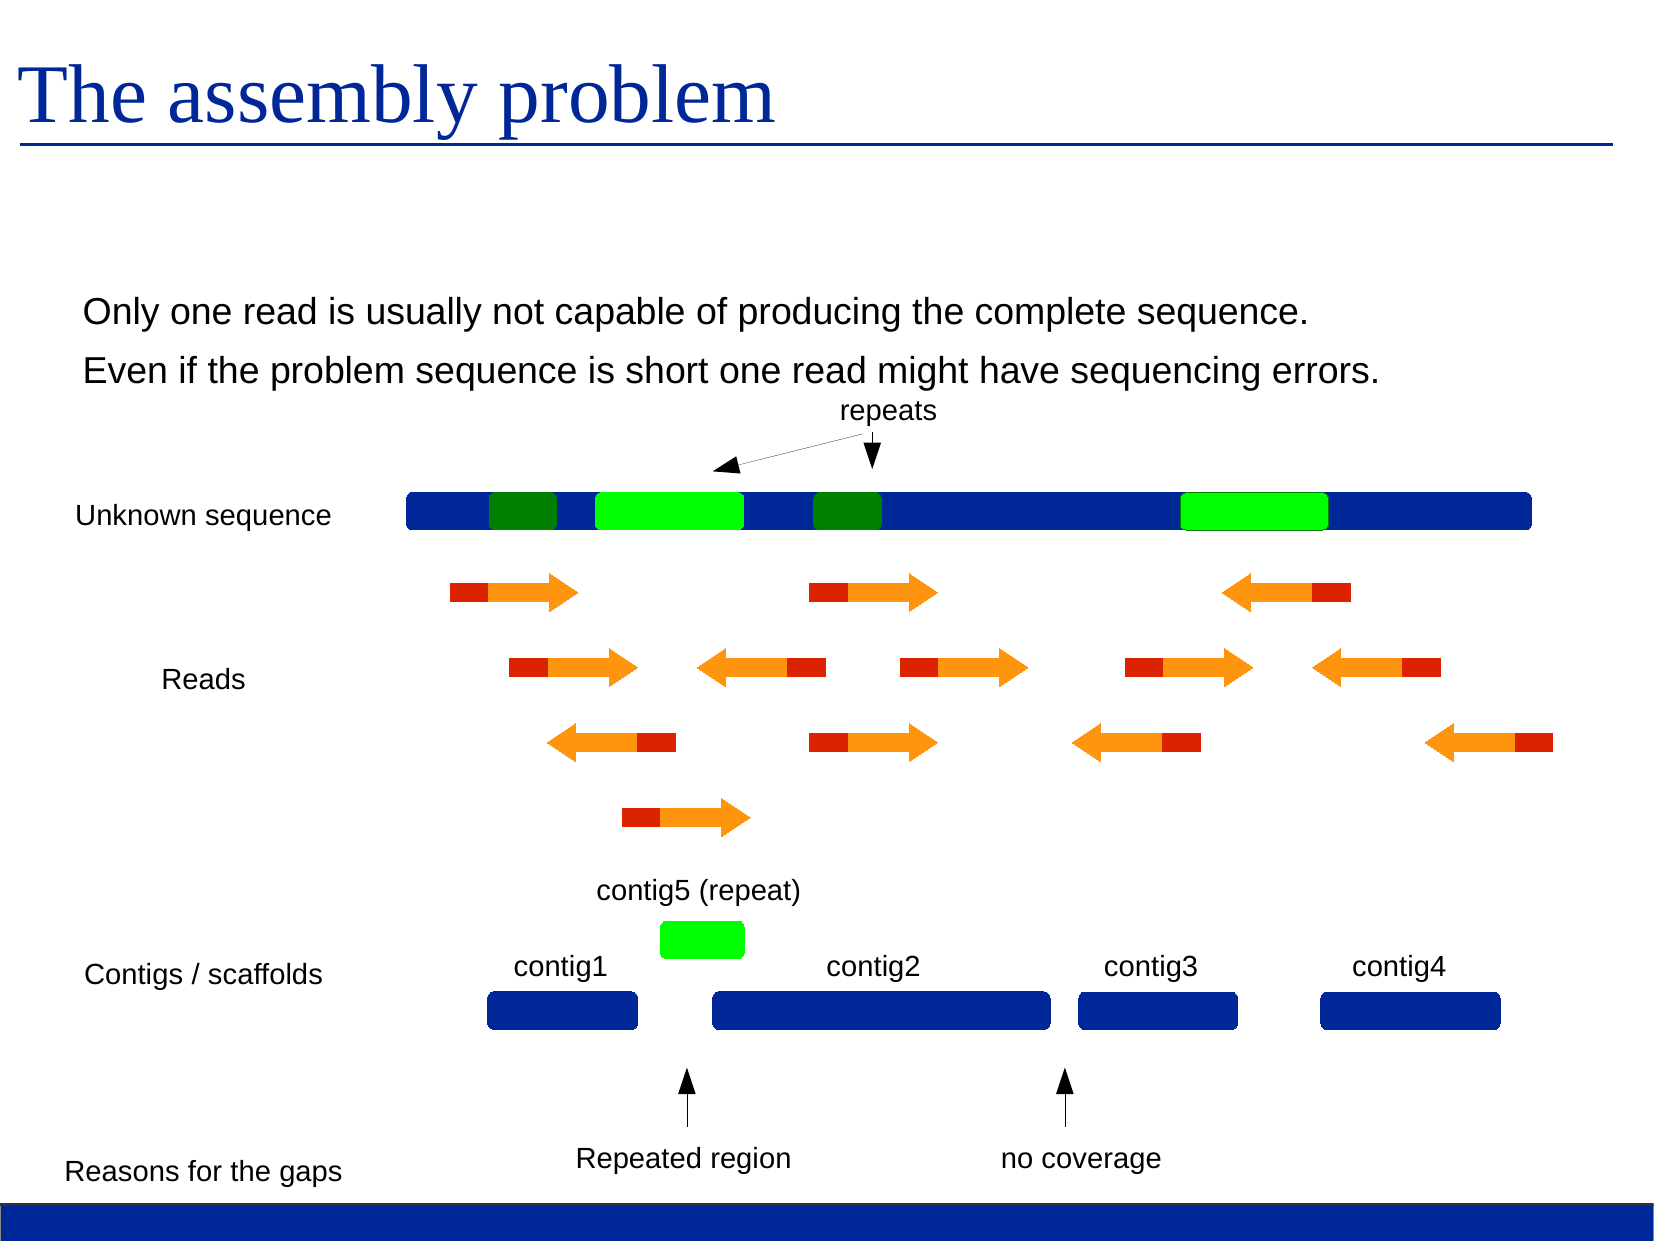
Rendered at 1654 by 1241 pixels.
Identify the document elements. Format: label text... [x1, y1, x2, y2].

text_box [697, 648, 826, 687]
text_box [809, 723, 938, 762]
text_box [487, 991, 638, 1030]
title The assembly problem [17, 0, 1589, 198]
text_box [450, 573, 578, 612]
text_box Unknown sequence Reads Contigs / scaffolds Reasons for the gaps [49, 491, 359, 1195]
text_box no coverage [986, 1134, 1178, 1182]
text_box contig1 [498, 942, 623, 991]
text_box [547, 723, 676, 762]
text_box [1222, 573, 1351, 612]
text_box [1072, 723, 1201, 762]
text_box [1312, 648, 1441, 687]
text_box [1425, 723, 1553, 762]
text_box [1125, 648, 1253, 687]
text_box [1078, 992, 1238, 1030]
text_box [809, 573, 938, 612]
text_box contig5 (repeat) [581, 866, 817, 914]
text_box [1320, 992, 1501, 1030]
text_box [406, 492, 1532, 531]
text_box [622, 798, 751, 837]
list Only one read is usually not capable of producing the complete sequence. Even if the problem sequence is short one read might have sequencing errors. [82, 290, 1571, 1109]
text_box [509, 648, 638, 687]
text_box contig2 [811, 942, 936, 991]
text_box [900, 648, 1028, 687]
text_box contig4 [1337, 942, 1462, 991]
text_box repeats [825, 386, 953, 435]
text_box [660, 921, 745, 959]
text_box [712, 991, 1051, 1030]
text_box contig3 [1089, 942, 1214, 991]
text_box Repeated region [560, 1134, 807, 1182]
